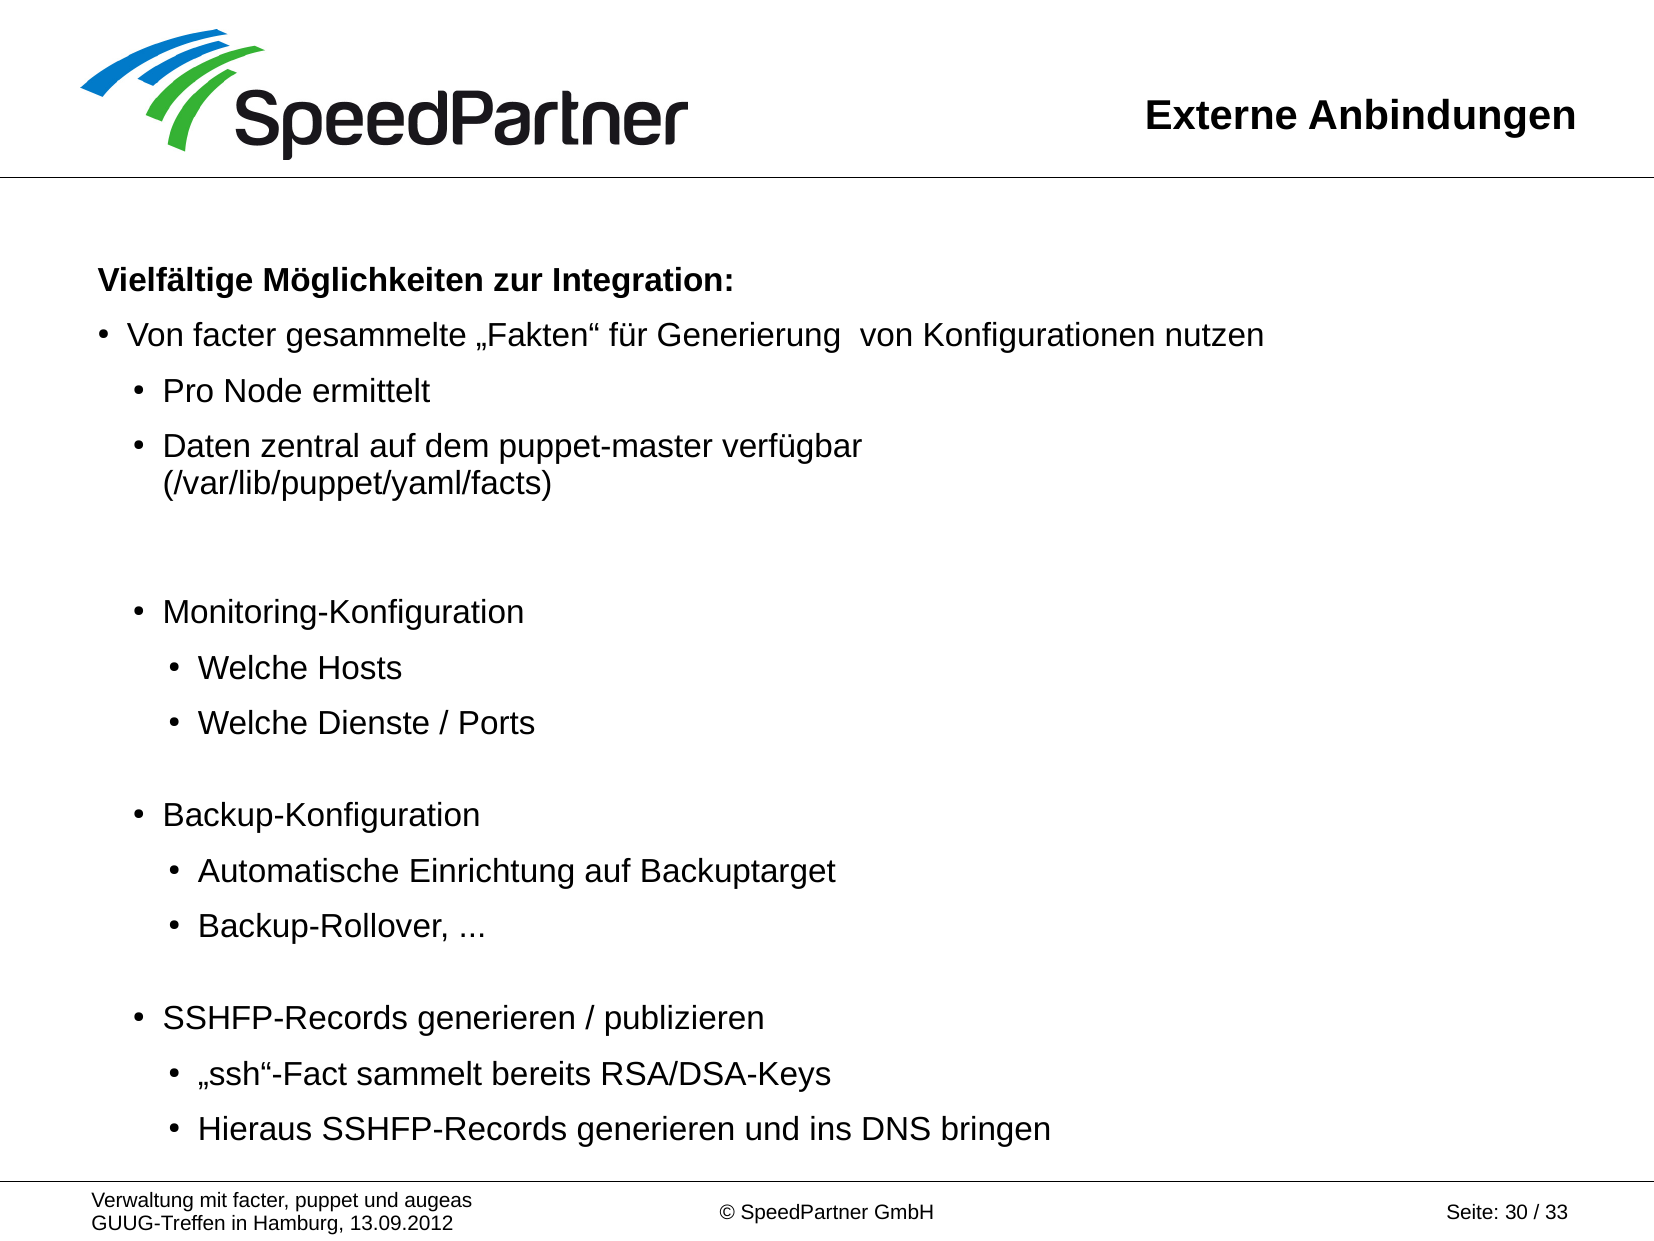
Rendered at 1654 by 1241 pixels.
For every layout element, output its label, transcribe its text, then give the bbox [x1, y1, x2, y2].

picture [80, 29, 688, 160]
title Externe Anbindungen [590, 70, 1577, 160]
text_box Vielfältige Möglichkeiten zur Integration: Von facter gesammelte „Fakten“ für Generierung von Konfigurationen nutzen Pro Node ermittelt Daten zentral auf dem puppet-master verfügbar (/var/lib/puppet/yaml/facts) Monitoring-Konfiguration Welche Hosts Welche Dienste / Ports Backup-Konfiguration Automatische Einrichtung auf Backuptarget Backup-Rollover, ... SSHFP-Records generieren / publizieren „ssh“-Fact sammelt bereits RSA/DSA-Keys Hieraus SSHFP-Records generieren und ins DNS bringen [82, 253, 1565, 1177]
